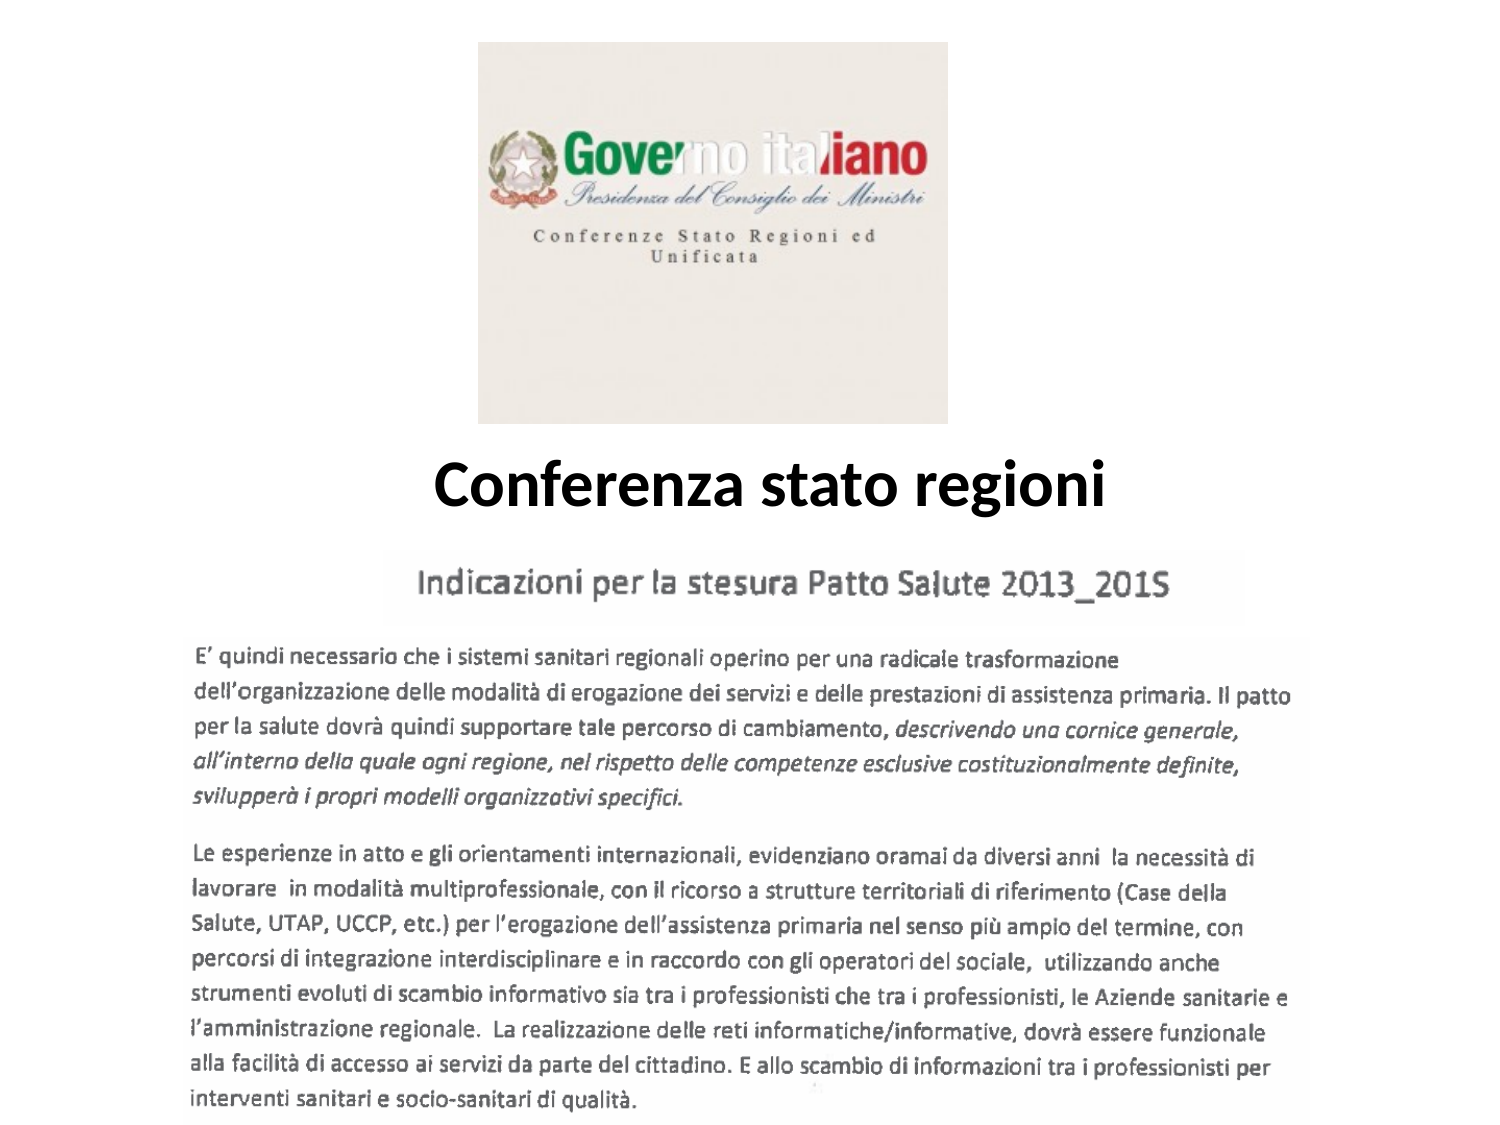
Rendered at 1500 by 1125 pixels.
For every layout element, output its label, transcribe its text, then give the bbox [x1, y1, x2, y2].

picture [478, 42, 948, 425]
picture [383, 550, 1245, 626]
picture [183, 637, 1310, 1125]
text_box Conferenza stato regioni [419, 432, 1129, 529]
